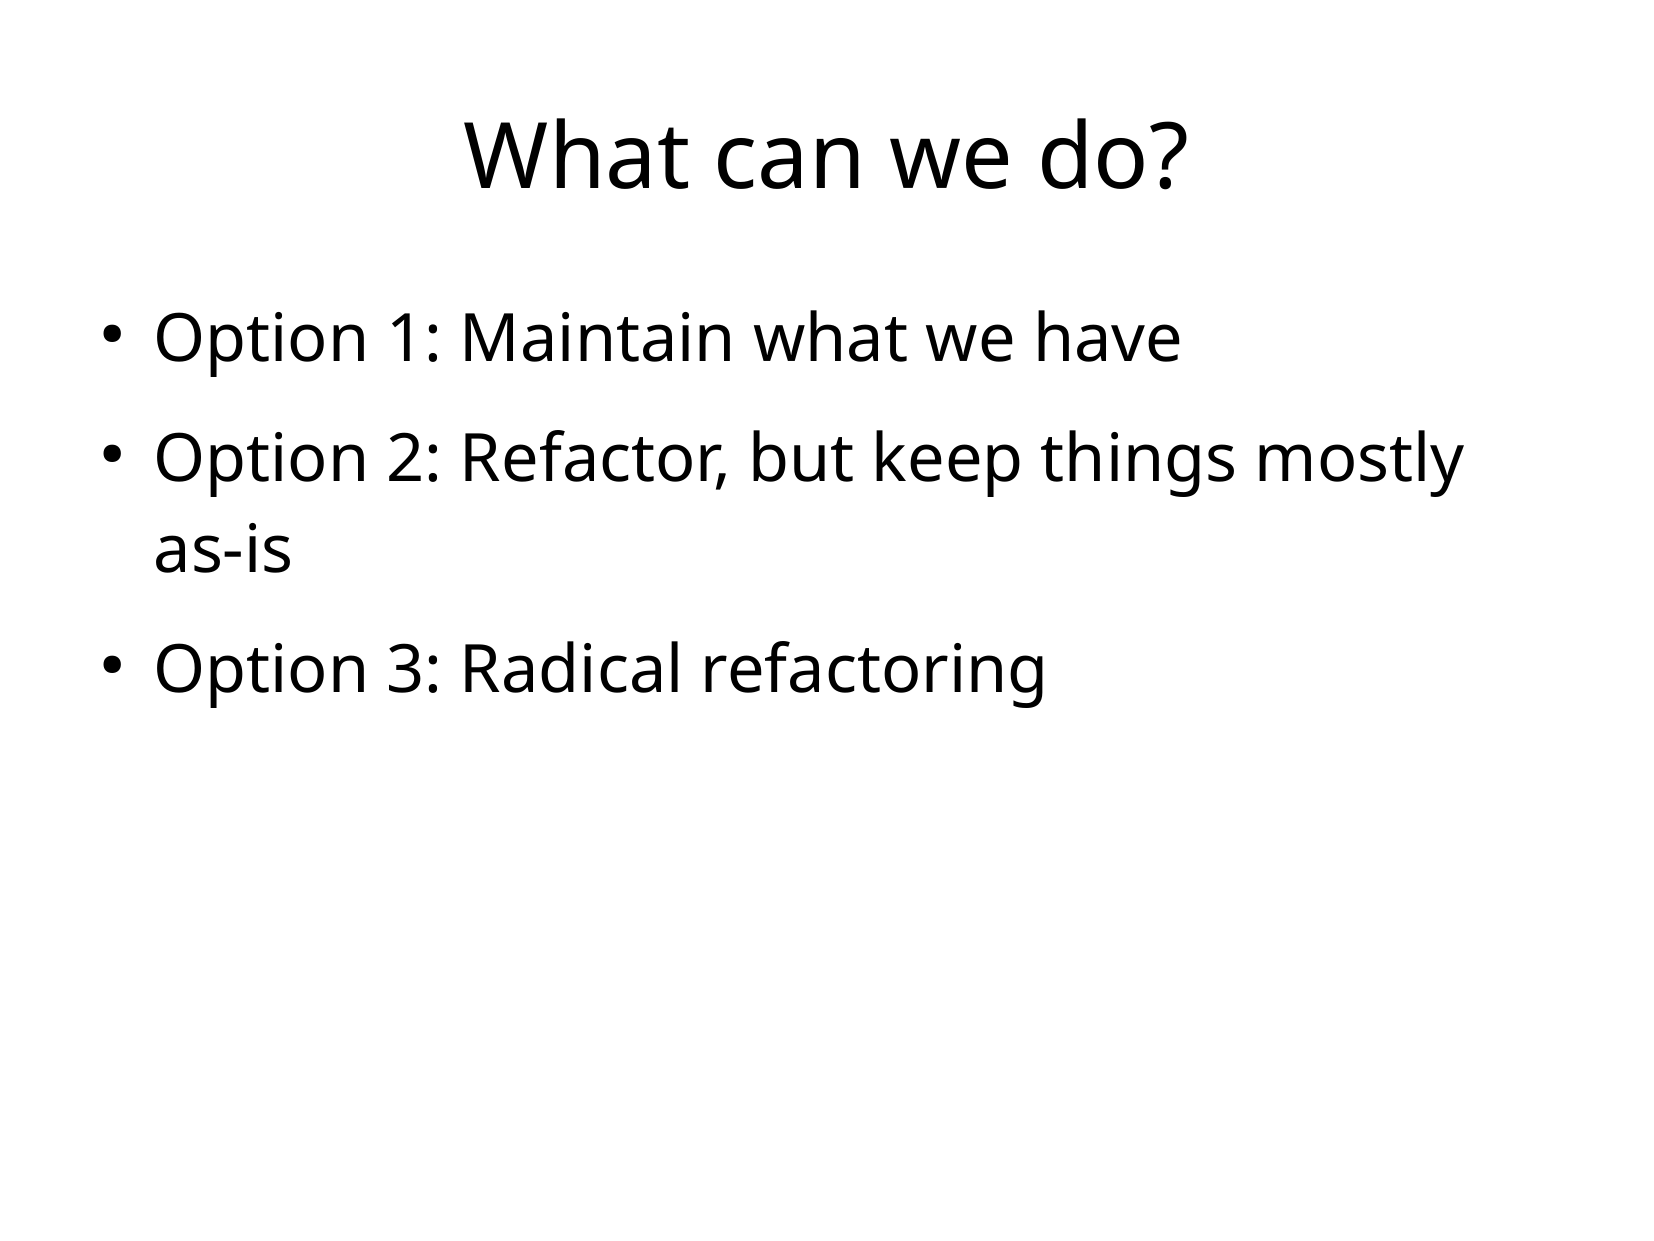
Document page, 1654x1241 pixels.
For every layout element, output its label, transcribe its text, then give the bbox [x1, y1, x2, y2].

title What can we do? [82, 49, 1571, 257]
list Option 1: Maintain what we have Option 2: Refactor, but keep things mostly as-is Option 3: Radical refactoring [82, 290, 1571, 1010]
